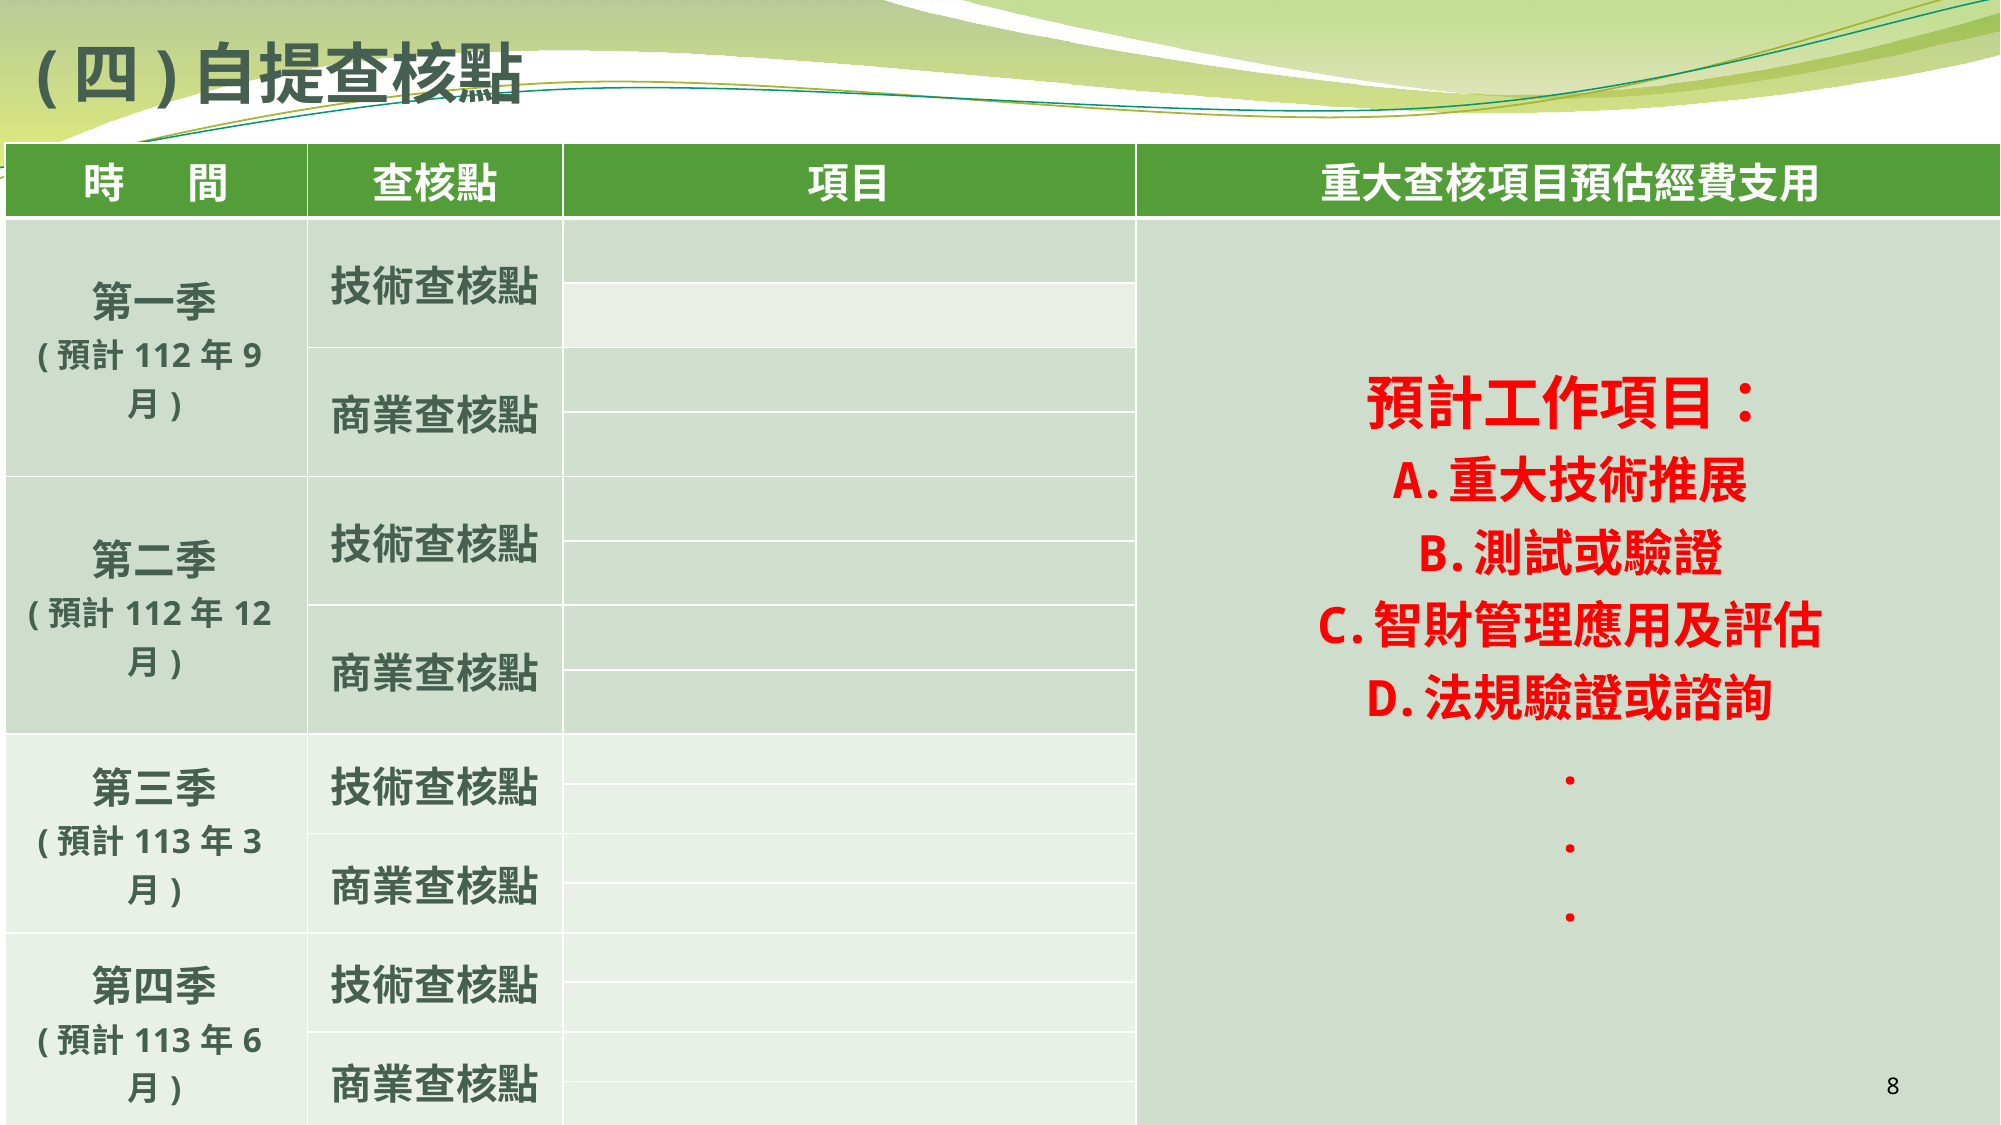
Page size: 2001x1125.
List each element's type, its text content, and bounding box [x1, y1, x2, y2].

table_cell 第四季 (預計113年6月) [6, 934, 307, 1125]
table_cell [564, 983, 1135, 1031]
table_header 項目 [564, 144, 1135, 216]
table_cell 商業查核點 [308, 348, 562, 476]
table_cell [564, 785, 1135, 833]
table_cell 商業查核點 [308, 1033, 562, 1125]
slide_number <編號> [1733, 1042, 1900, 1103]
table_cell 第二季 (預計112年12月) [6, 477, 307, 733]
table_cell [564, 284, 1135, 347]
table_cell 技術查核點 [308, 220, 562, 347]
table_cell 第一季 (預計112年9月) [6, 220, 307, 476]
table_cell [564, 1033, 1135, 1081]
table_header 重大查核項目預估經費支用 [1137, 144, 2000, 216]
table_cell 商業查核點 [308, 834, 562, 932]
table_cell [564, 606, 1135, 669]
table_cell [564, 884, 1135, 932]
table_cell [564, 671, 1135, 733]
table_cell 技術查核點 [308, 477, 562, 604]
table_cell [564, 220, 1135, 282]
table_cell 第三季 (預計113年3月) [6, 735, 307, 932]
table_cell [564, 542, 1135, 604]
table_cell [564, 348, 1135, 411]
table_header 查核點 [308, 144, 562, 216]
table_cell 技術查核點 [308, 934, 562, 1031]
table_cell 預計工作項目： 重大技術推展 測試或驗證 智財管理應用及評估 法規驗證或諮詢 . . . [1137, 220, 2000, 1125]
table_cell 商業查核點 [308, 606, 562, 733]
table_cell [564, 413, 1135, 476]
table_cell [564, 1082, 1135, 1125]
table_cell 技術查核點 [308, 735, 562, 833]
table_cell [564, 834, 1135, 882]
table_cell [564, 735, 1135, 783]
table_cell [564, 934, 1135, 981]
table_header 時 間 [6, 144, 307, 216]
title (四)自提查核點 [36, 12, 1837, 118]
table_cell [564, 477, 1135, 540]
